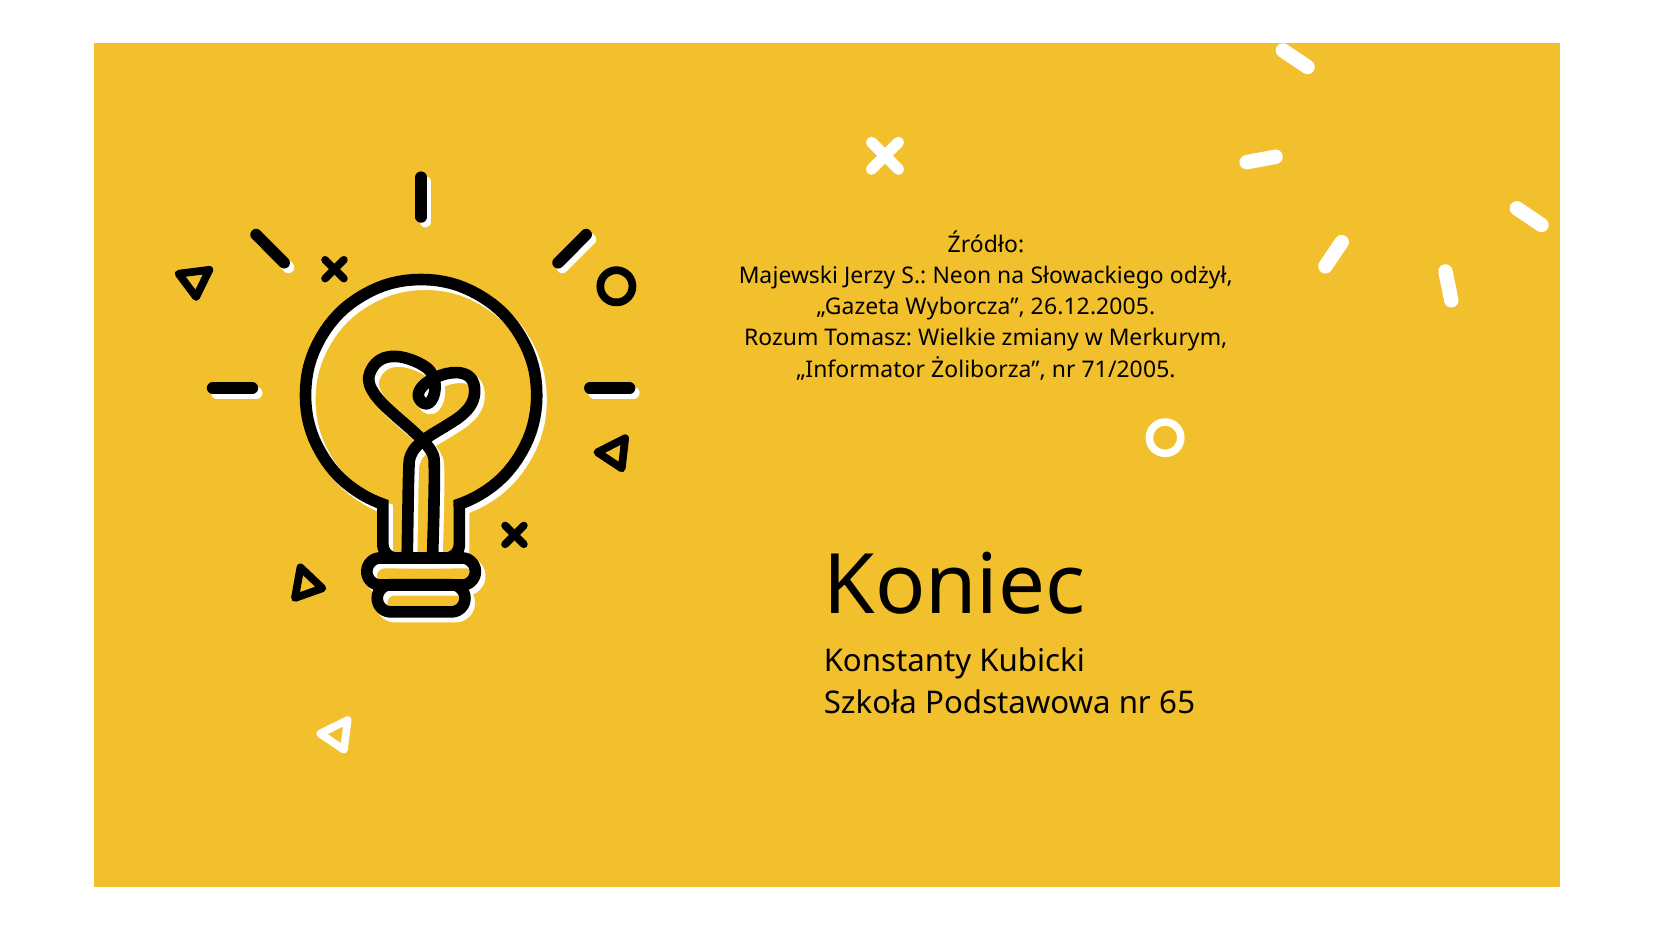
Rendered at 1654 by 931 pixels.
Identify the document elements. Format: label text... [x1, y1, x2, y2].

text_box Źródło: Majewski Jerzy S.: Neon na Słowackiego odżył, „Gazeta Wyborcza”, 26.12.2005. Rozum Tomasz: Wielkie zmiany w Merkurym, „Informator Żoliborza”, nr 71/2005. [708, 227, 1264, 384]
title Koniec [823, 524, 1544, 638]
title Konstanty Kubicki Szkoła Podstawowa nr 65 [823, 616, 1399, 745]
